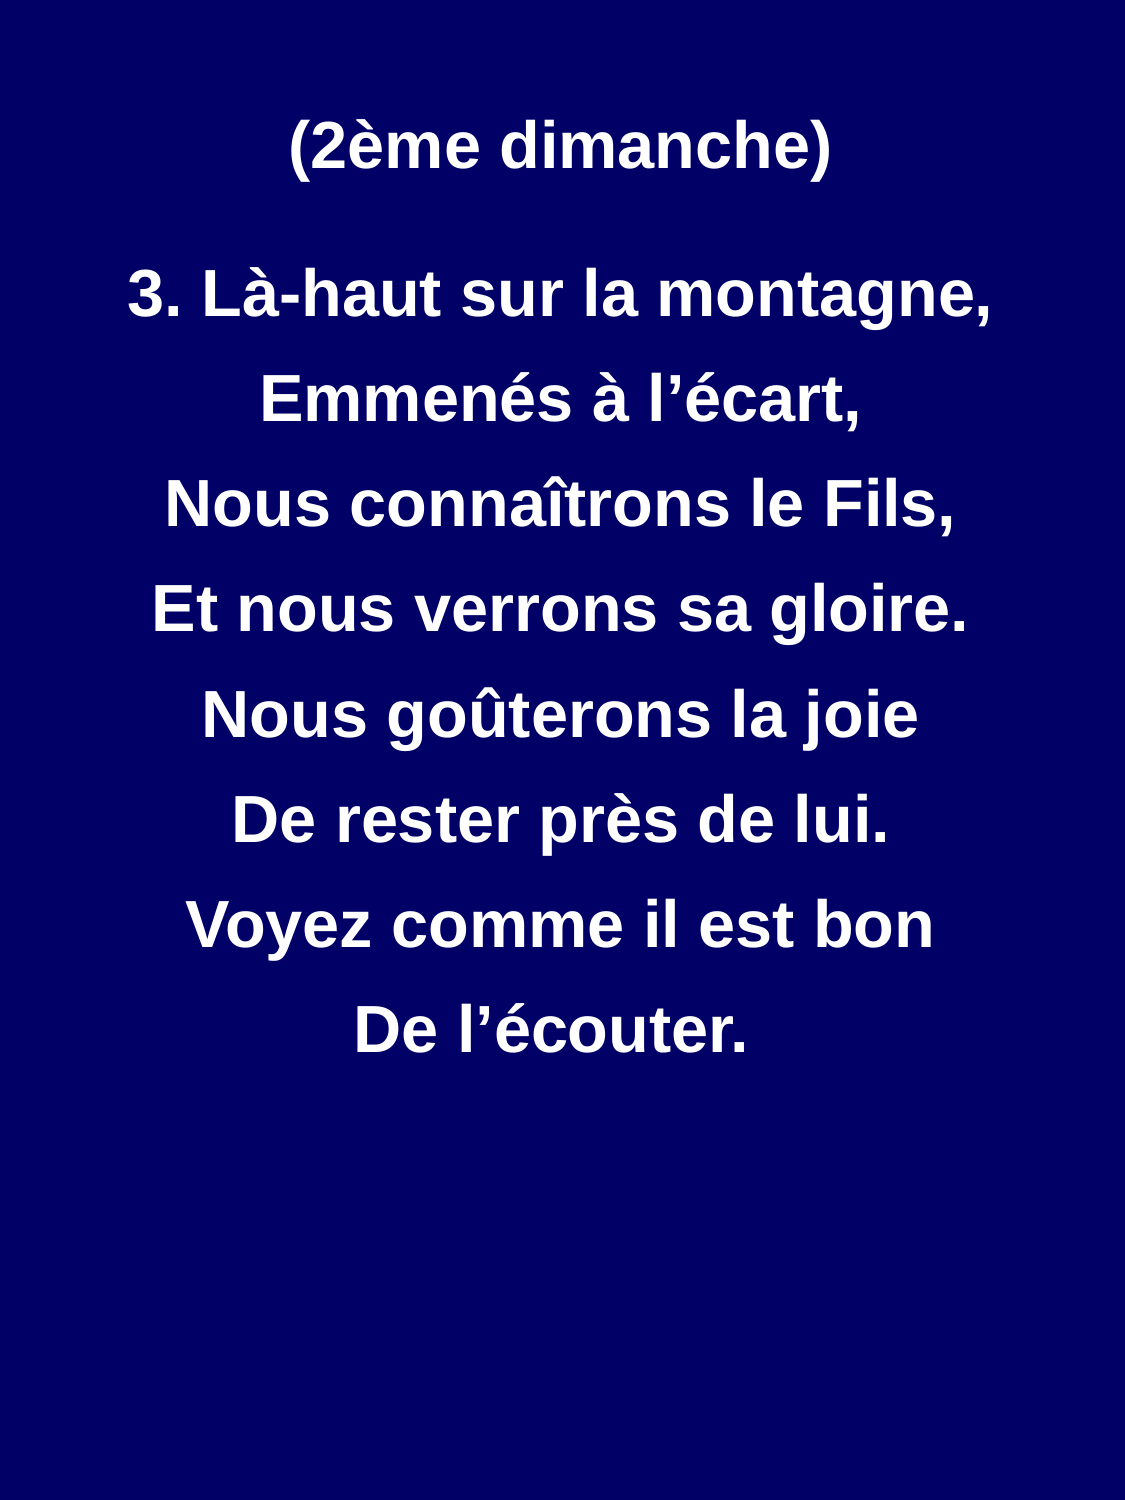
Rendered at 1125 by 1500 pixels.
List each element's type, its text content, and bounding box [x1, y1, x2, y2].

text_box (2ème dimanche) 3. Là-haut sur la montagne, Emmenés à l’écart, Nous connaîtrons le Fils, Et nous verrons sa gloire. Nous goûterons la joie De rester près de lui. Voyez comme il est bon De l’écouter. [11, 35, 1111, 1441]
